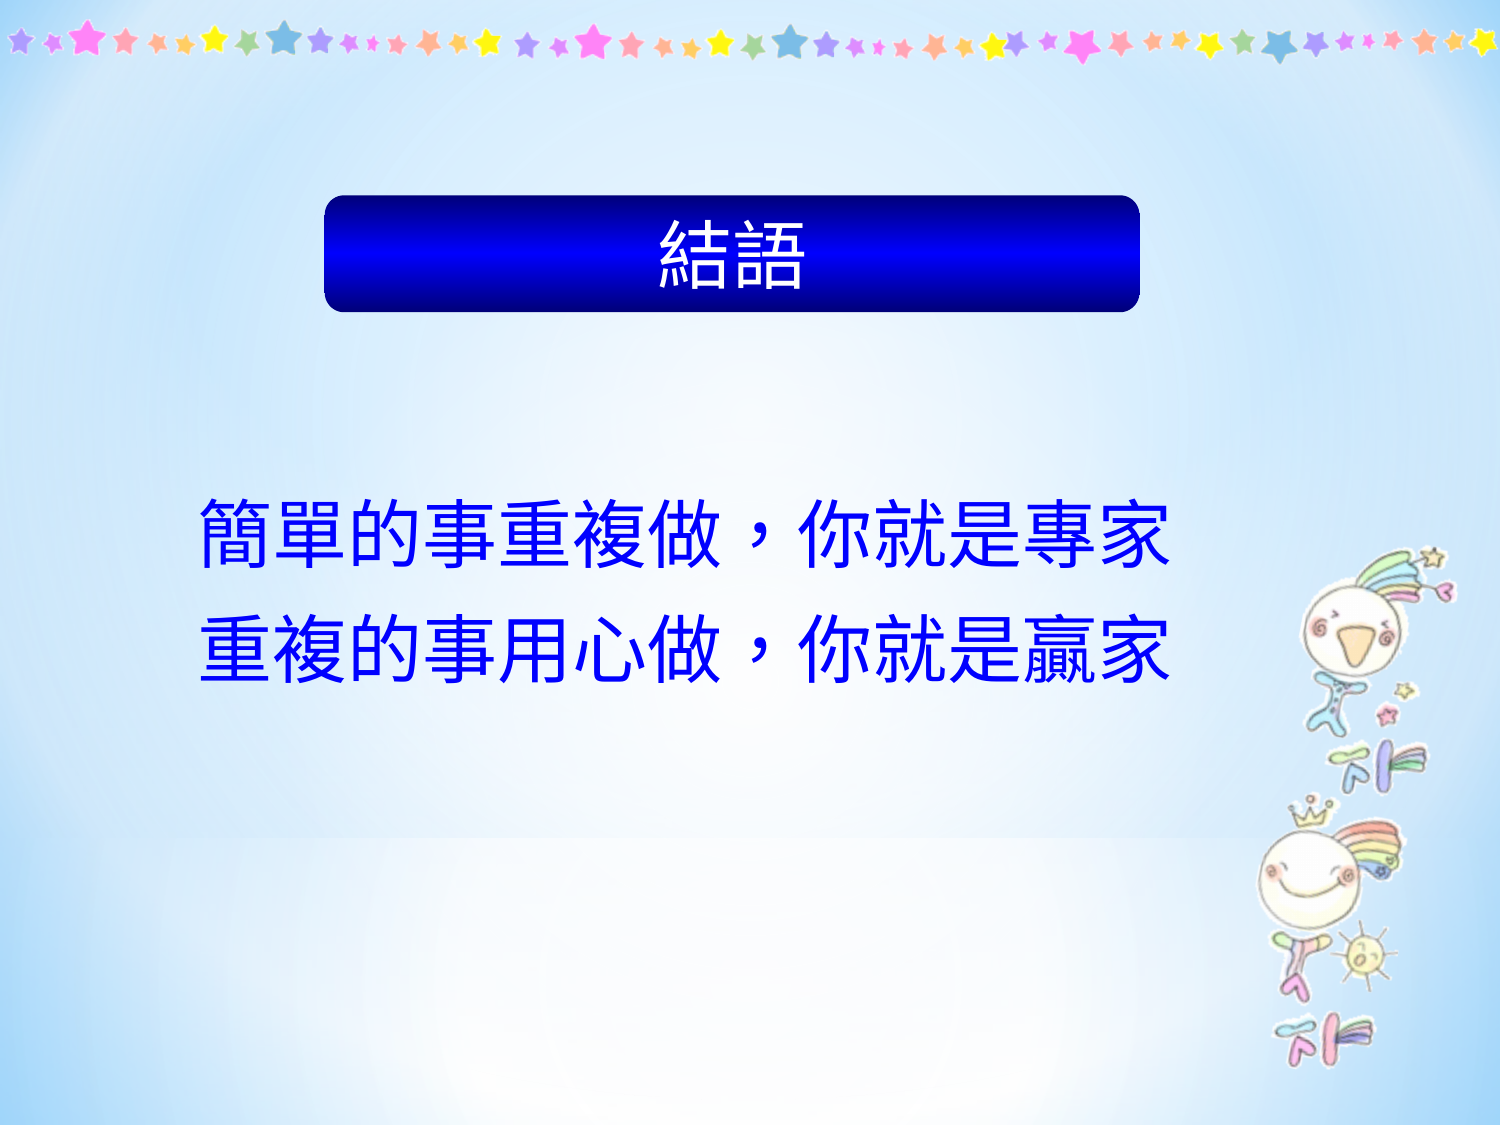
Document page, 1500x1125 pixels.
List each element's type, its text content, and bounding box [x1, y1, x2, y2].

picture [0, 0, 1500, 1125]
text_box 結語 [324, 195, 1140, 313]
text_box 簡單的事重複做，你就是專家 重複的事用心做，你就是贏家 [183, 479, 1235, 701]
